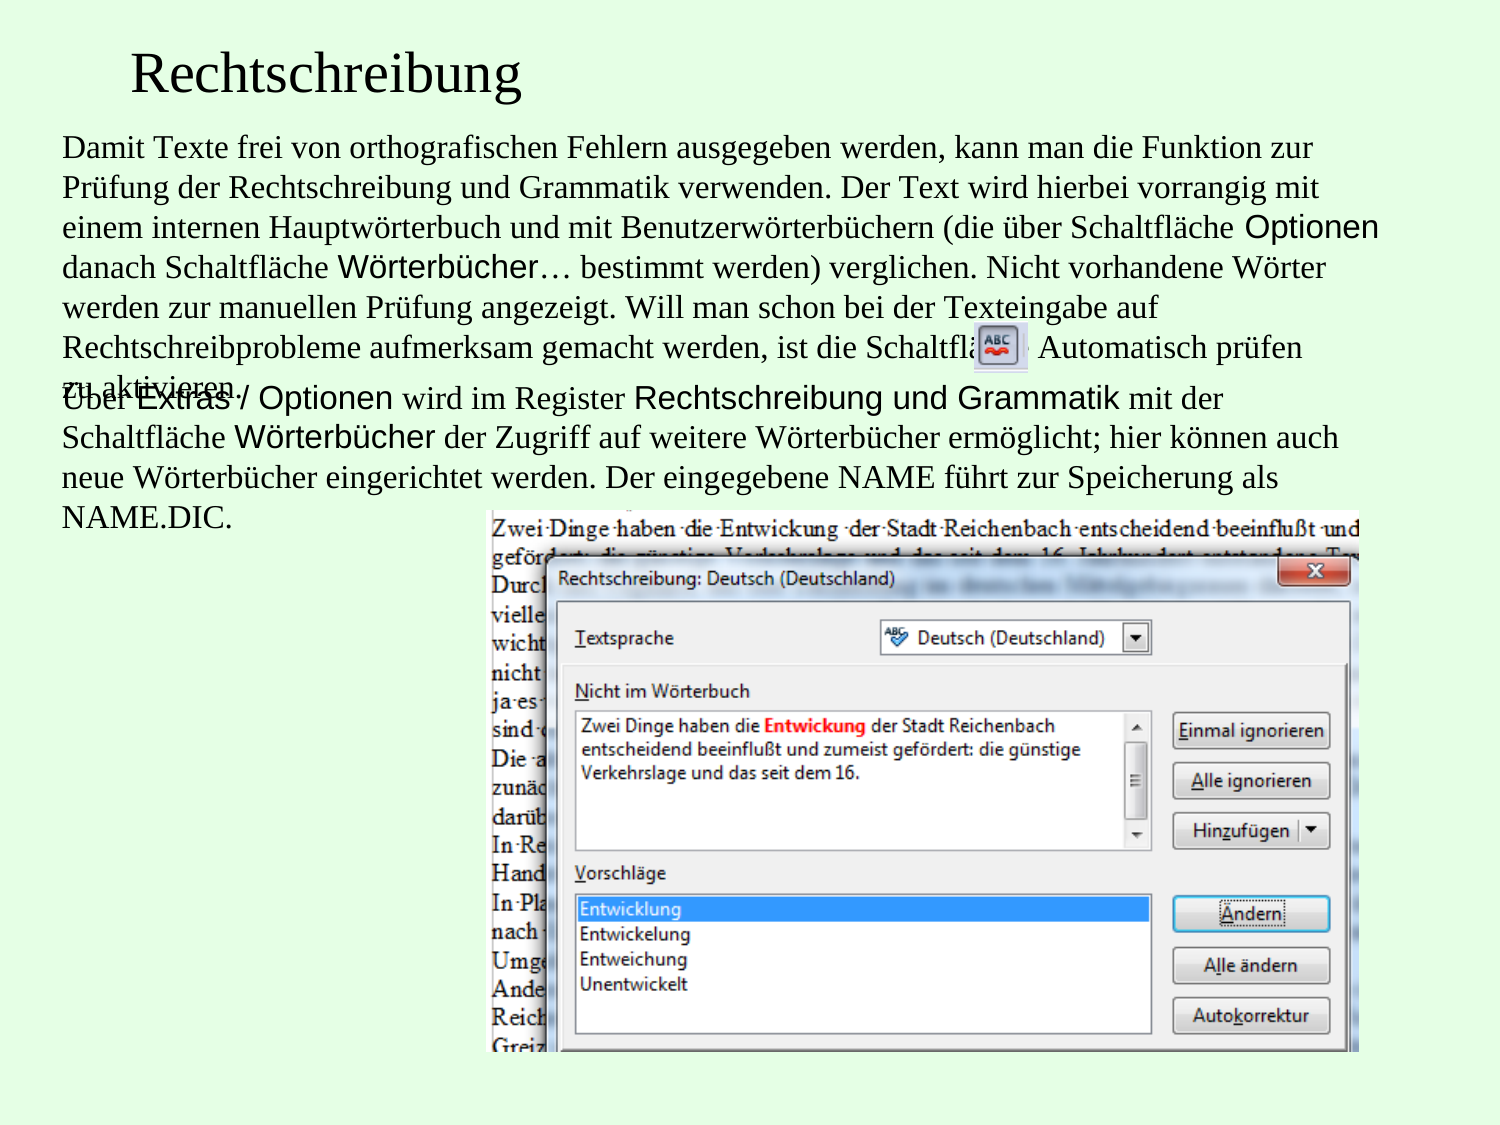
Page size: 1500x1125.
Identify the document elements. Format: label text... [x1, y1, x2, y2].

picture [486, 510, 1359, 1052]
picture [974, 321, 1028, 374]
text_box Damit Texte frei von orthografischen Fehlern ausgegeben werden, kann man die Funktion zur Prüfung der Rechtschreibung und Grammatik verwenden. Der Text wird hierbei vorrangig mit einem internen Hauptwörterbuch und mit Benutzerwörterbüchern (die über Schaltfläche Optionen danach Schaltfläche Wörterbücher… bestimmt werden) verglichen. Nicht vorhandene Wörter werden zur manuellen Prüfung angezeigt. Will man schon bei der Texteingabe auf Rechtschreibprobleme aufmerksam gemacht werden, ist die Schaltfläche Automatisch prüfen zu aktivieren. [47, 118, 1409, 413]
title Rechtschreibung [115, 18, 1391, 118]
text_box Über Extras / Optionen wird im Register Rechtschreibung und Grammatik mit der Schaltfläche Wörterbücher der Zugriff auf weitere Wörterbücher ermöglicht; hier können auch neue Wörterbücher eingerichtet werden. Der eingegebene NAME führt zur Speicherung als NAME.DIC. [46, 368, 1408, 544]
